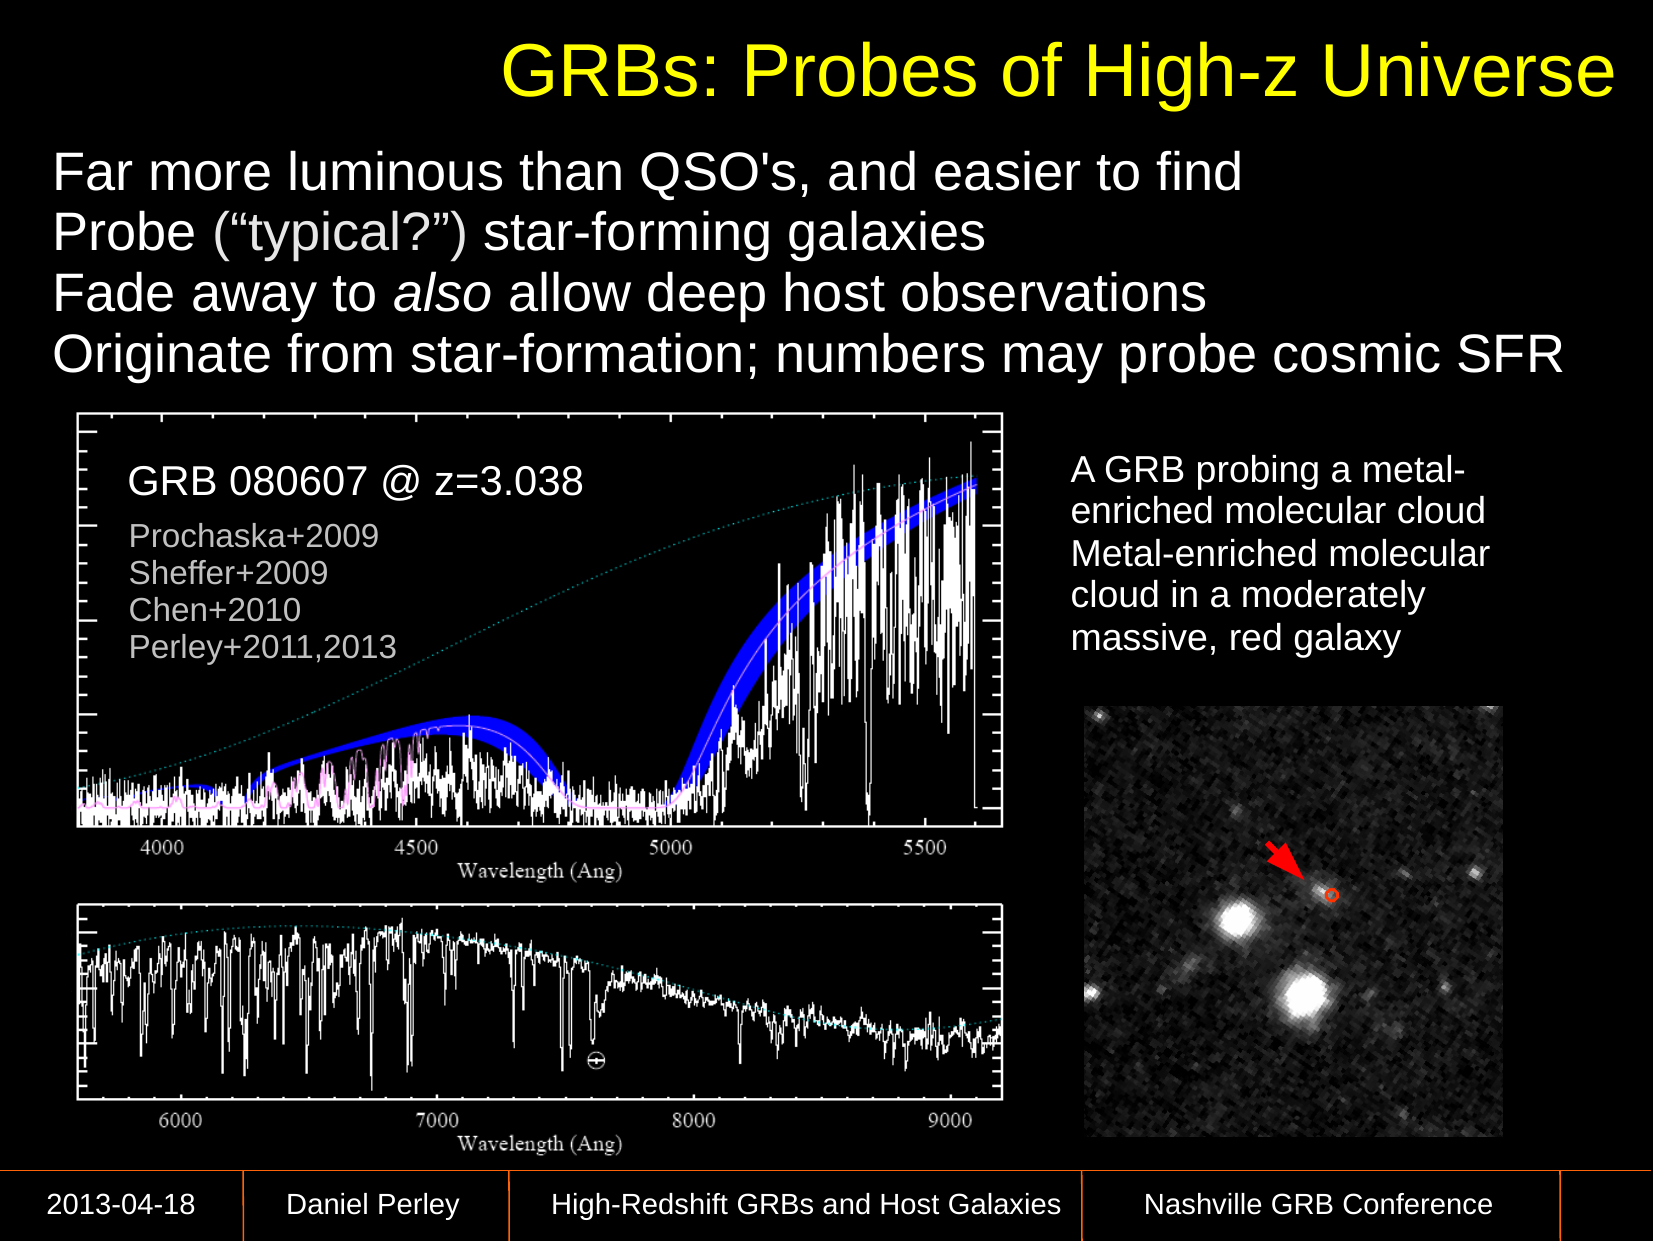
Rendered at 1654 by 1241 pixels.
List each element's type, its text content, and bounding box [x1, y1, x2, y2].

text_box GRB 080607 @ z=3.038 [112, 450, 676, 512]
picture [1084, 708, 1503, 1137]
text_box Prochaska+2009 Sheffer+2009 Chen+2010 Perley+2011,2013 [113, 510, 527, 674]
title GRBs: Probes of High-z Universe [262, 19, 1618, 121]
picture [71, 399, 1024, 1164]
text_box A GRB probing a metal-enriched molecular cloud Metal-enriched molecular cloud in a moderately massive, red galaxy [1055, 440, 1581, 708]
text_box Far more luminous than QSO's, and easier to find Probe (“typical?”) star-forming galaxies Fade away to also allow deep host observations Originate from star-formation; numbers may probe cosmic SFR [37, 133, 1651, 391]
